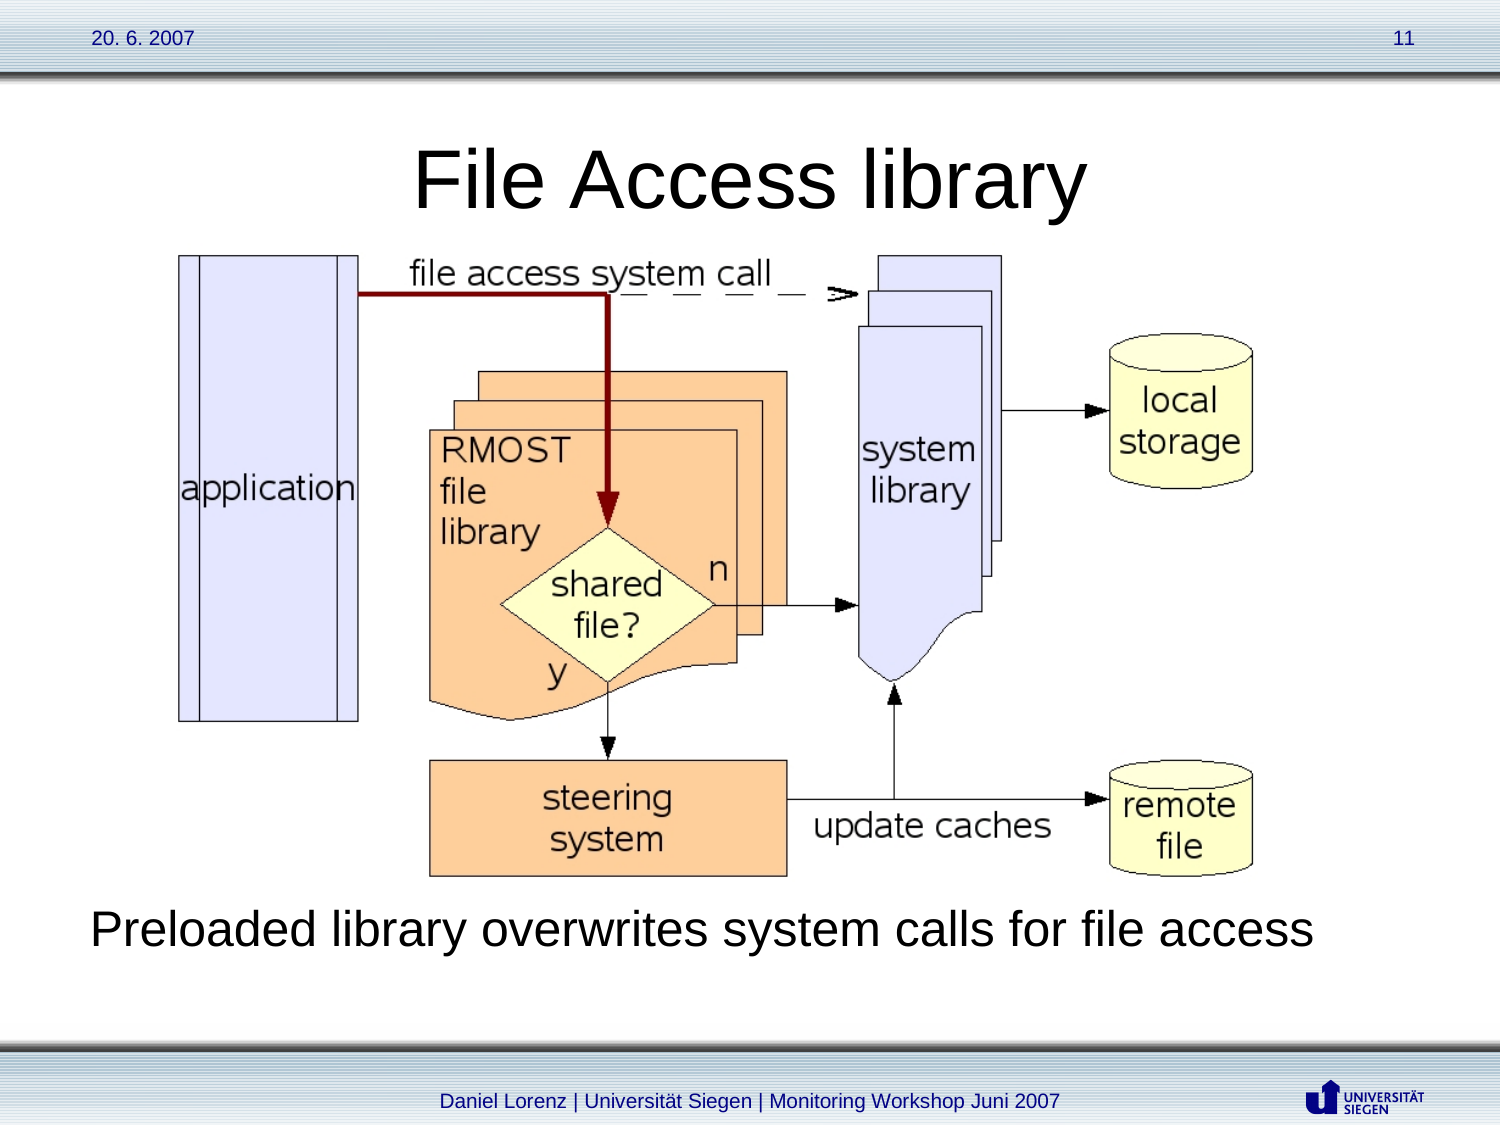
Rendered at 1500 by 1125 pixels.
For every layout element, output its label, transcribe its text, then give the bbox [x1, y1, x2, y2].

picture [171, 243, 1258, 884]
picture [0, 0, 1500, 102]
picture [0, 1023, 1500, 1125]
list Preloaded library overwrites system calls for file access [75, 893, 1426, 1047]
title File Access library [76, 96, 1425, 263]
